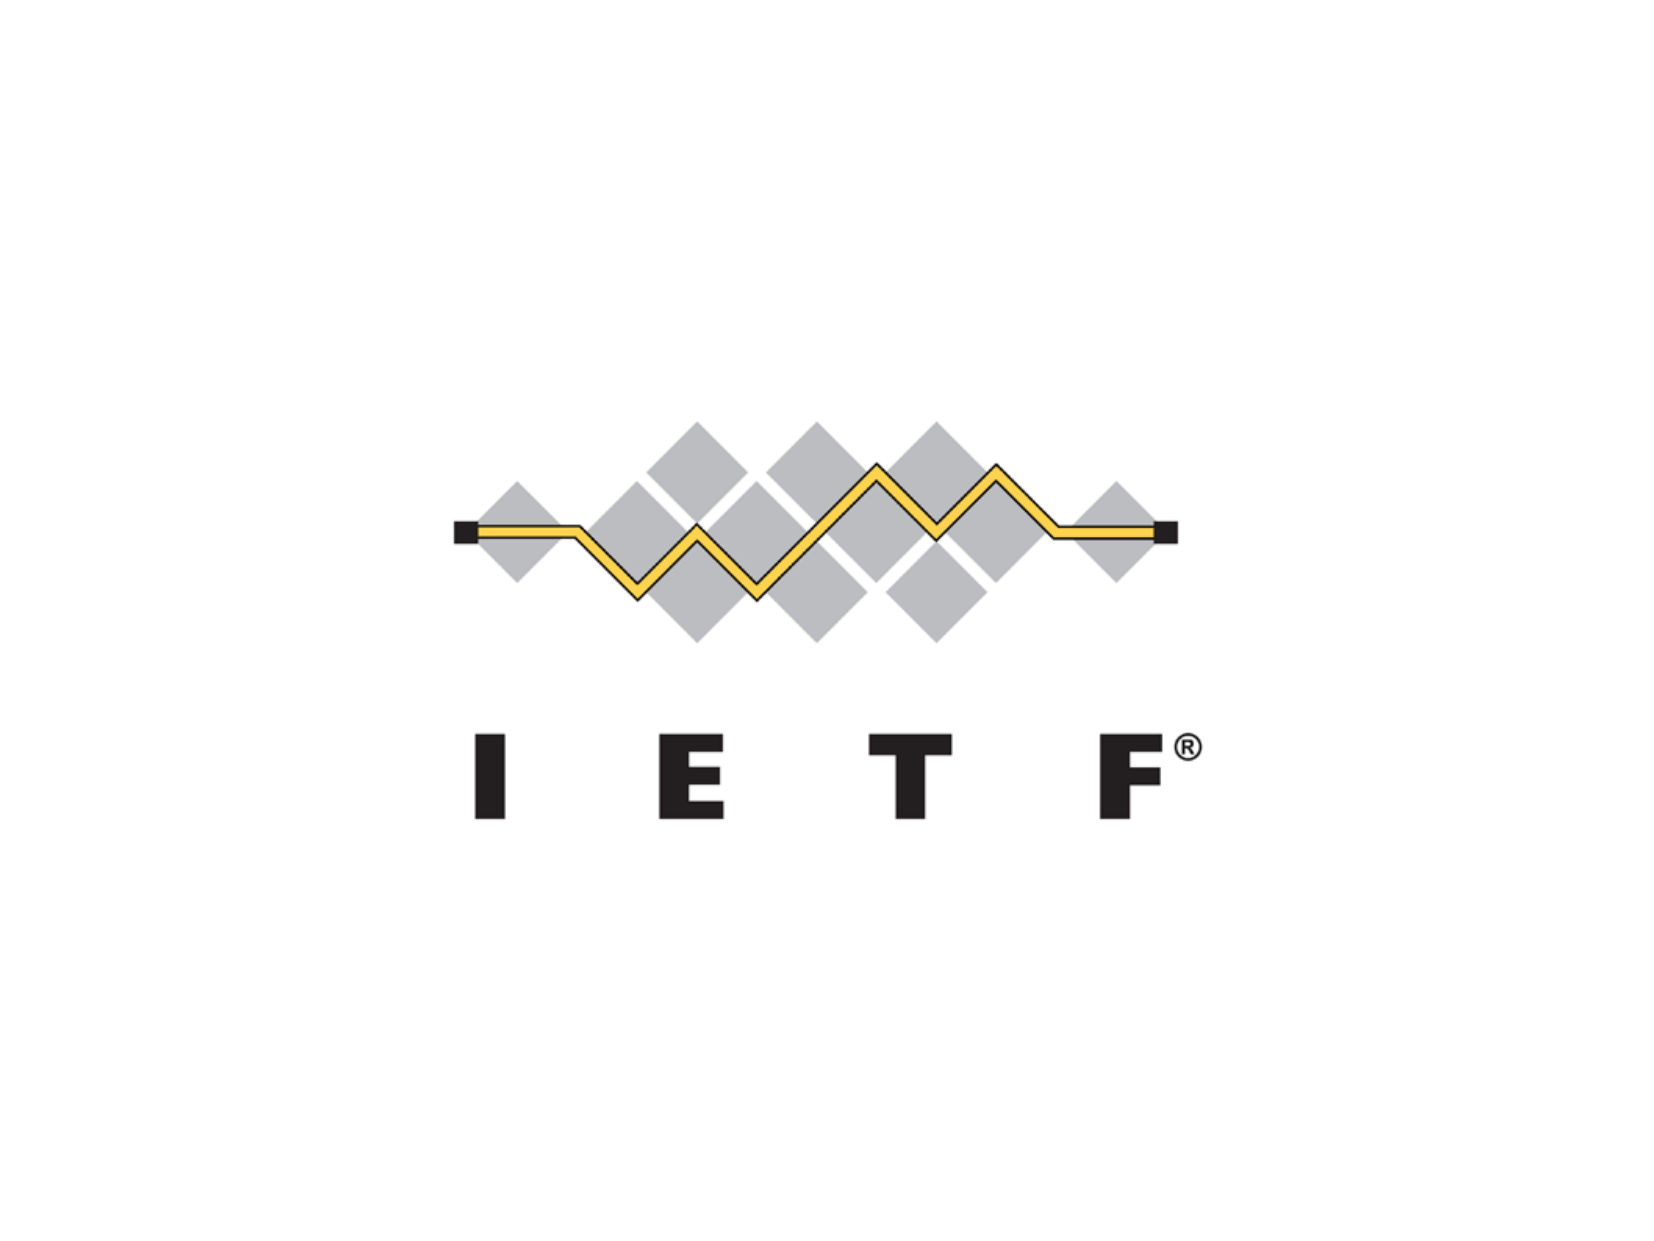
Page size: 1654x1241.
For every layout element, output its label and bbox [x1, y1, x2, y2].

picture [398, 392, 1258, 849]
